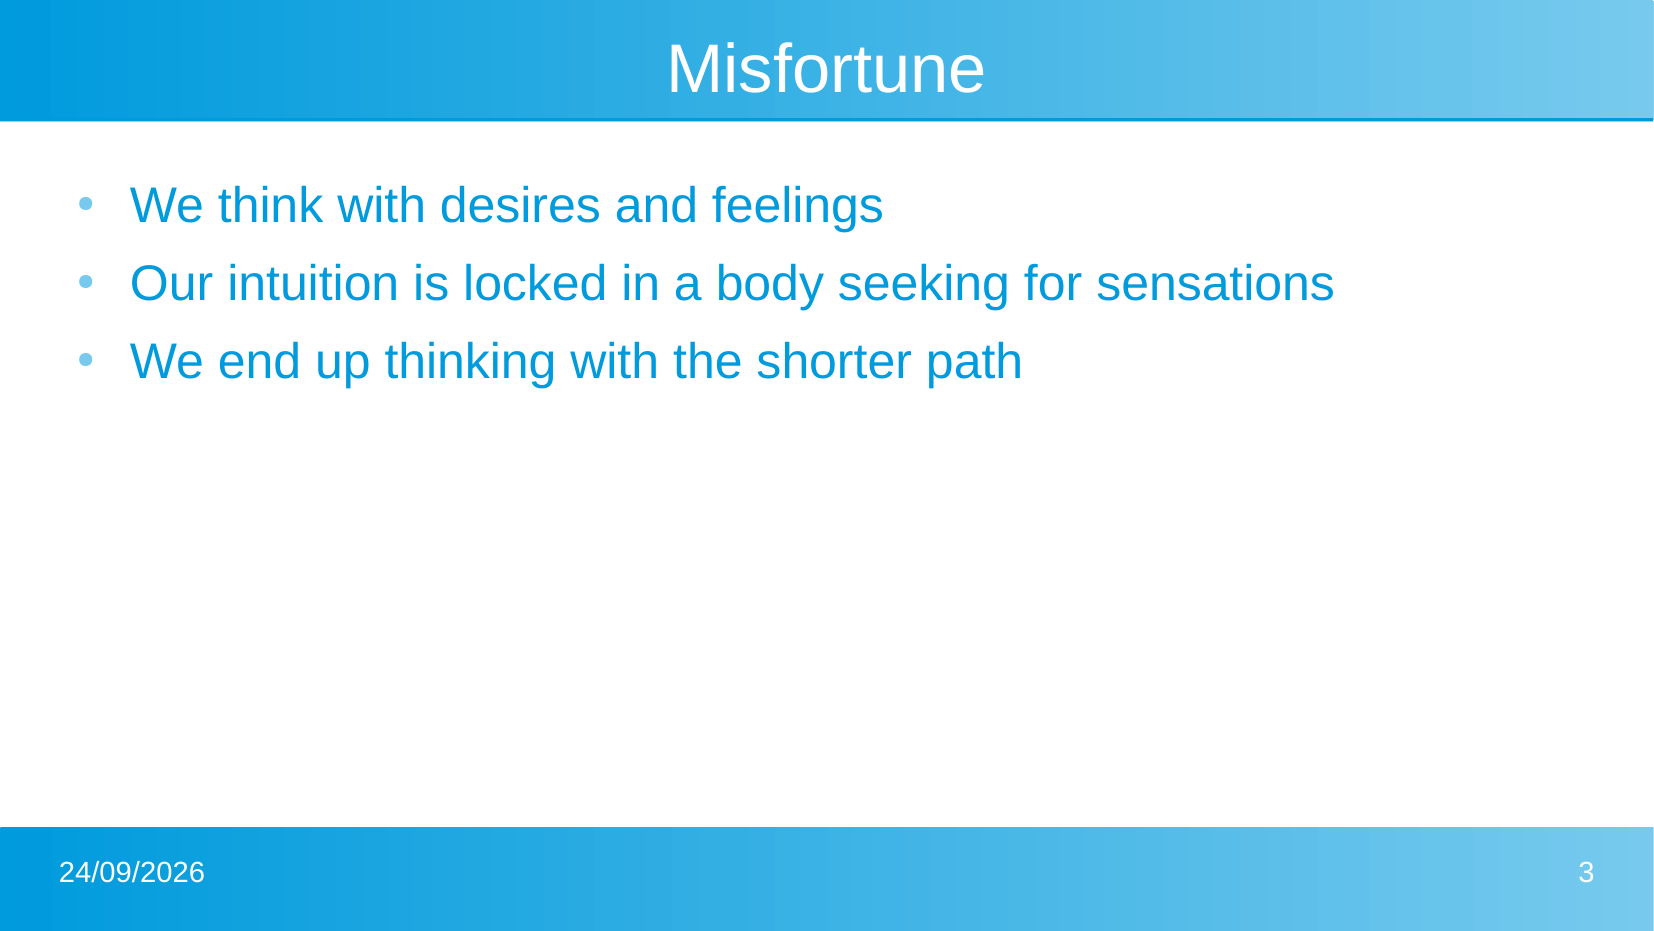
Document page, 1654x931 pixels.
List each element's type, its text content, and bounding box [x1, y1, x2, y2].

list We think with desires and feelings Our intuition is locked in a body seeking for sensations We end up thinking with the shorter path [59, 177, 1595, 768]
title Misfortune [59, 29, 1595, 108]
